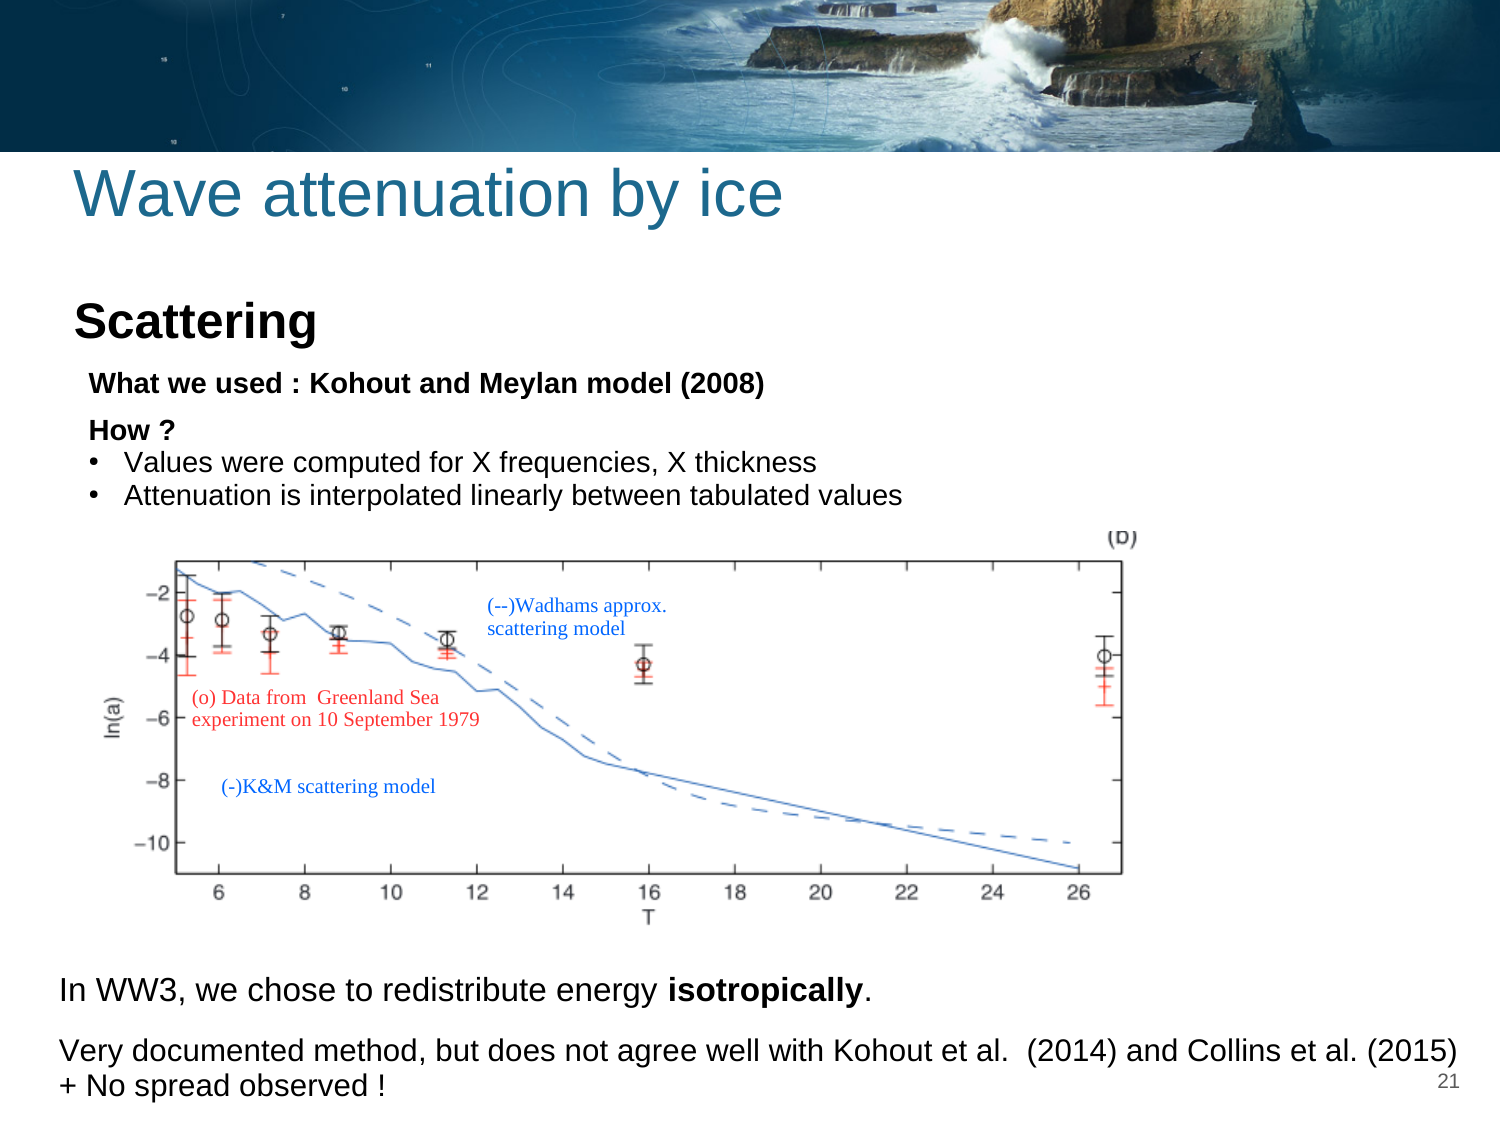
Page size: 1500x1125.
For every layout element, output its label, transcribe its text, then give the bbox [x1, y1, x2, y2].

text_box In WW3, we chose to redistribute energy isotropically. [59, 971, 916, 1009]
text_box (o) Data from Greenland Sea experiment on 10 September 1979 [177, 679, 502, 742]
text_box What we used : Kohout and Meylan model (2008) [88, 367, 1500, 401]
picture [40, 531, 1160, 934]
title Wave attenuation by ice [59, 102, 1244, 278]
text_box How ? Values were computed for X frequencies, X thickness Attenuation is interpolated linearly between tabulated values [88, 413, 945, 512]
text_box Very documented method, but does not agree well with Kohout et al. (2014) and Collins et al. (2015) + No spread observed ! [59, 1033, 1500, 1105]
picture [0, 0, 1500, 152]
text_box (-)K&M scattering model [206, 767, 502, 808]
text_box Scattering [59, 277, 886, 434]
text_box (--)Wadhams approx. scattering model [472, 587, 768, 650]
